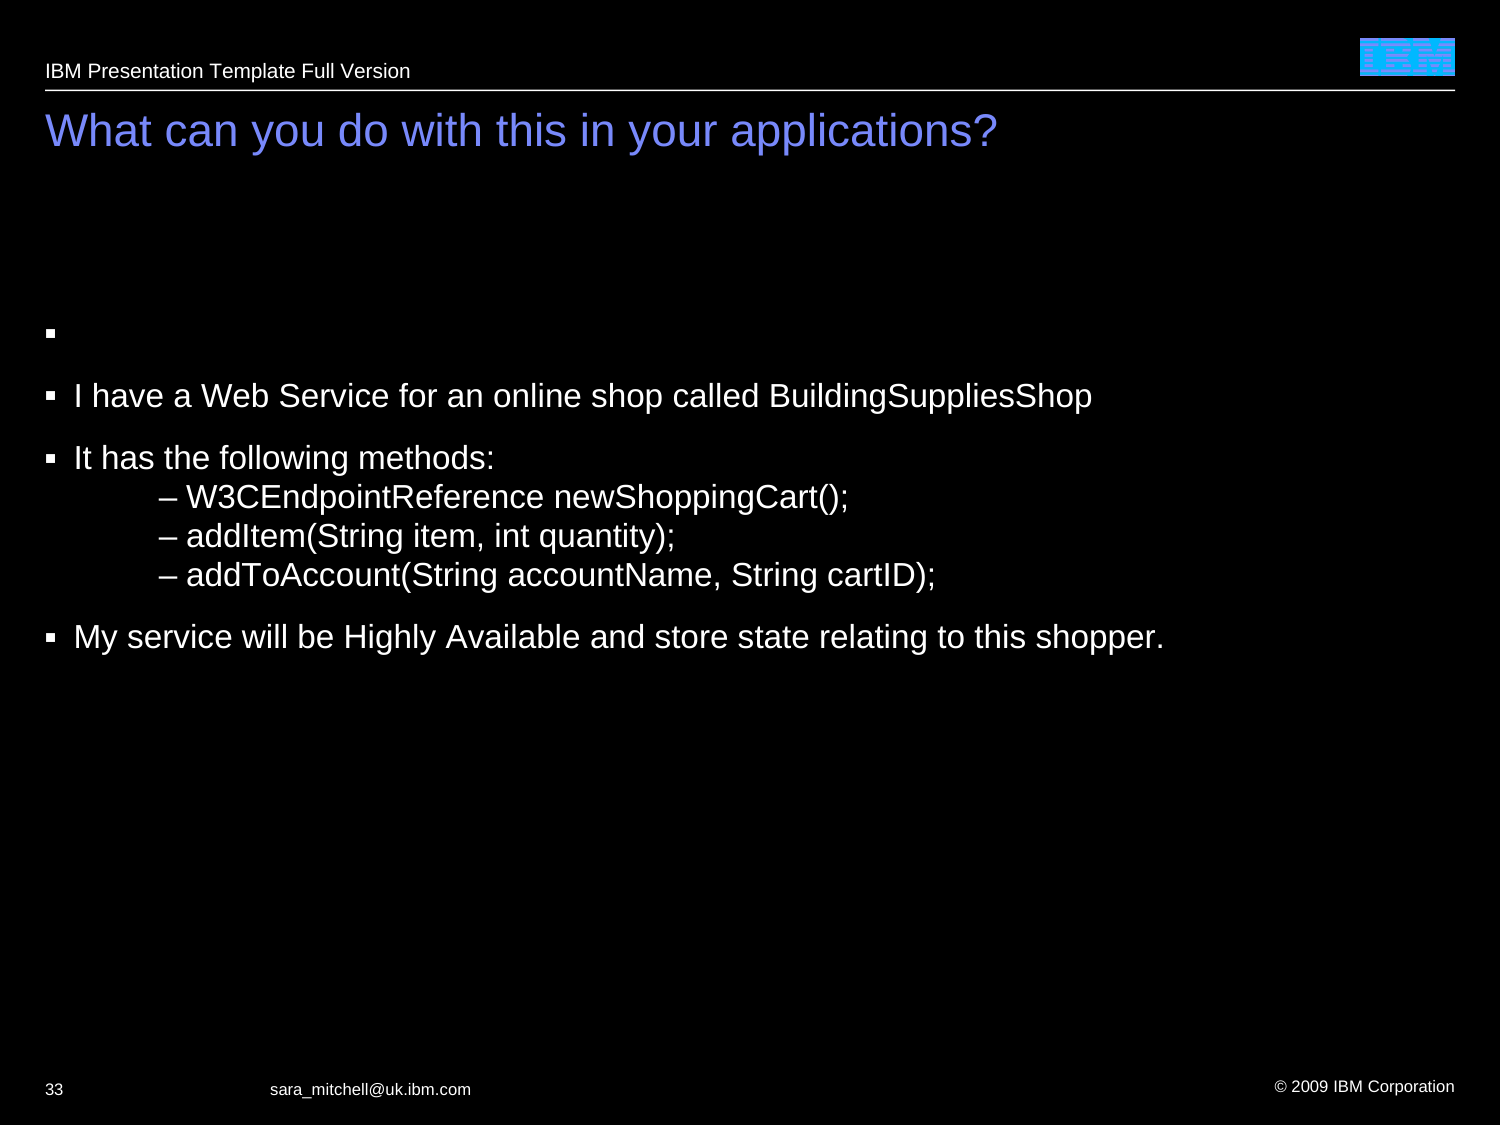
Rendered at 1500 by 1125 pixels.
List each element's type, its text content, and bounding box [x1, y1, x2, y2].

text_box IBM Presentation Template Full Version [30, 37, 1306, 83]
list I have a Web Service for an online shop called BuildingSuppliesShop It has the following methods: W3CEndpointReference newShoppingCart(); addItem(String item, int quantity); addToAccount(String accountName, String cartID); My service will be Highly Available and store state relating to this shopper. [30, 307, 1456, 1058]
title What can you do with this in your applications? [30, 97, 1456, 218]
